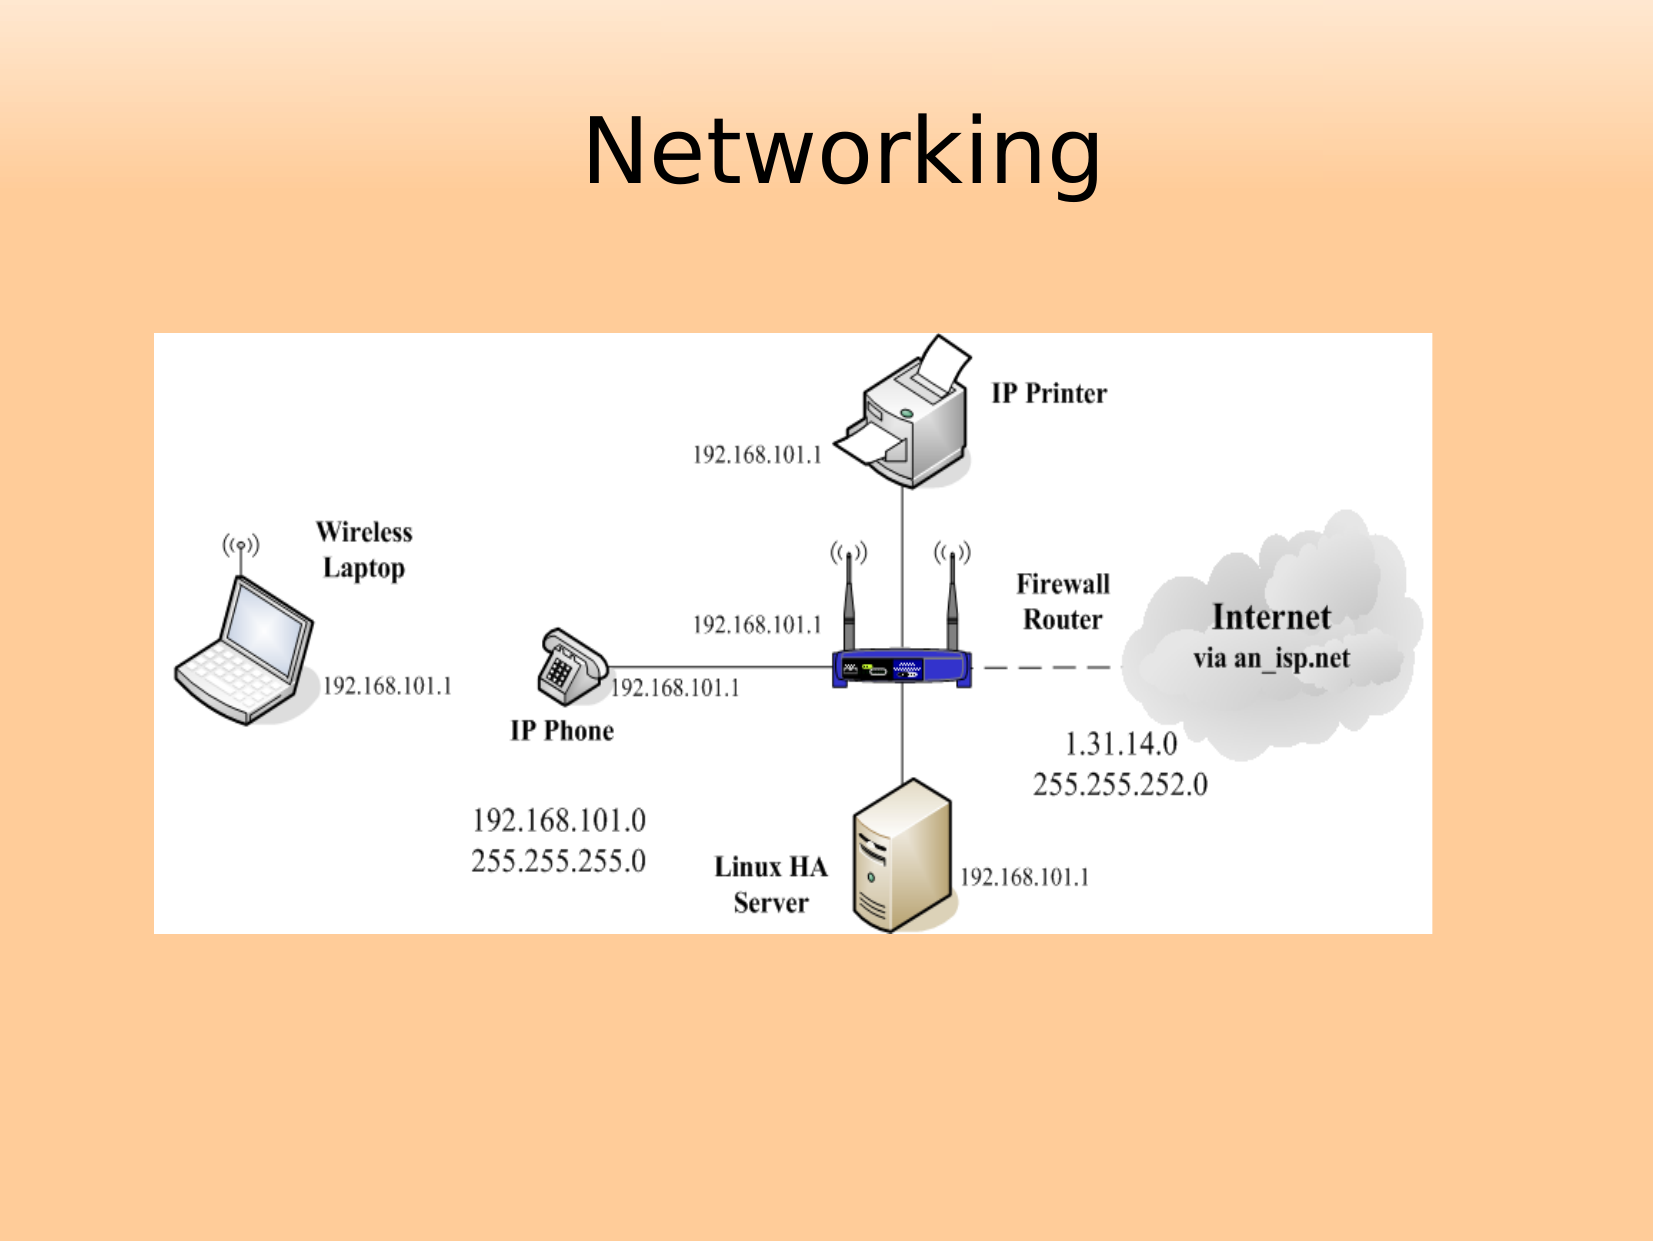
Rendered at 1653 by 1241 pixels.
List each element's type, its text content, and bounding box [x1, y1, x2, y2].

picture [0, 0, 1653, 188]
title Networking [82, 49, 1571, 225]
chart [0, 225, 1653, 1241]
